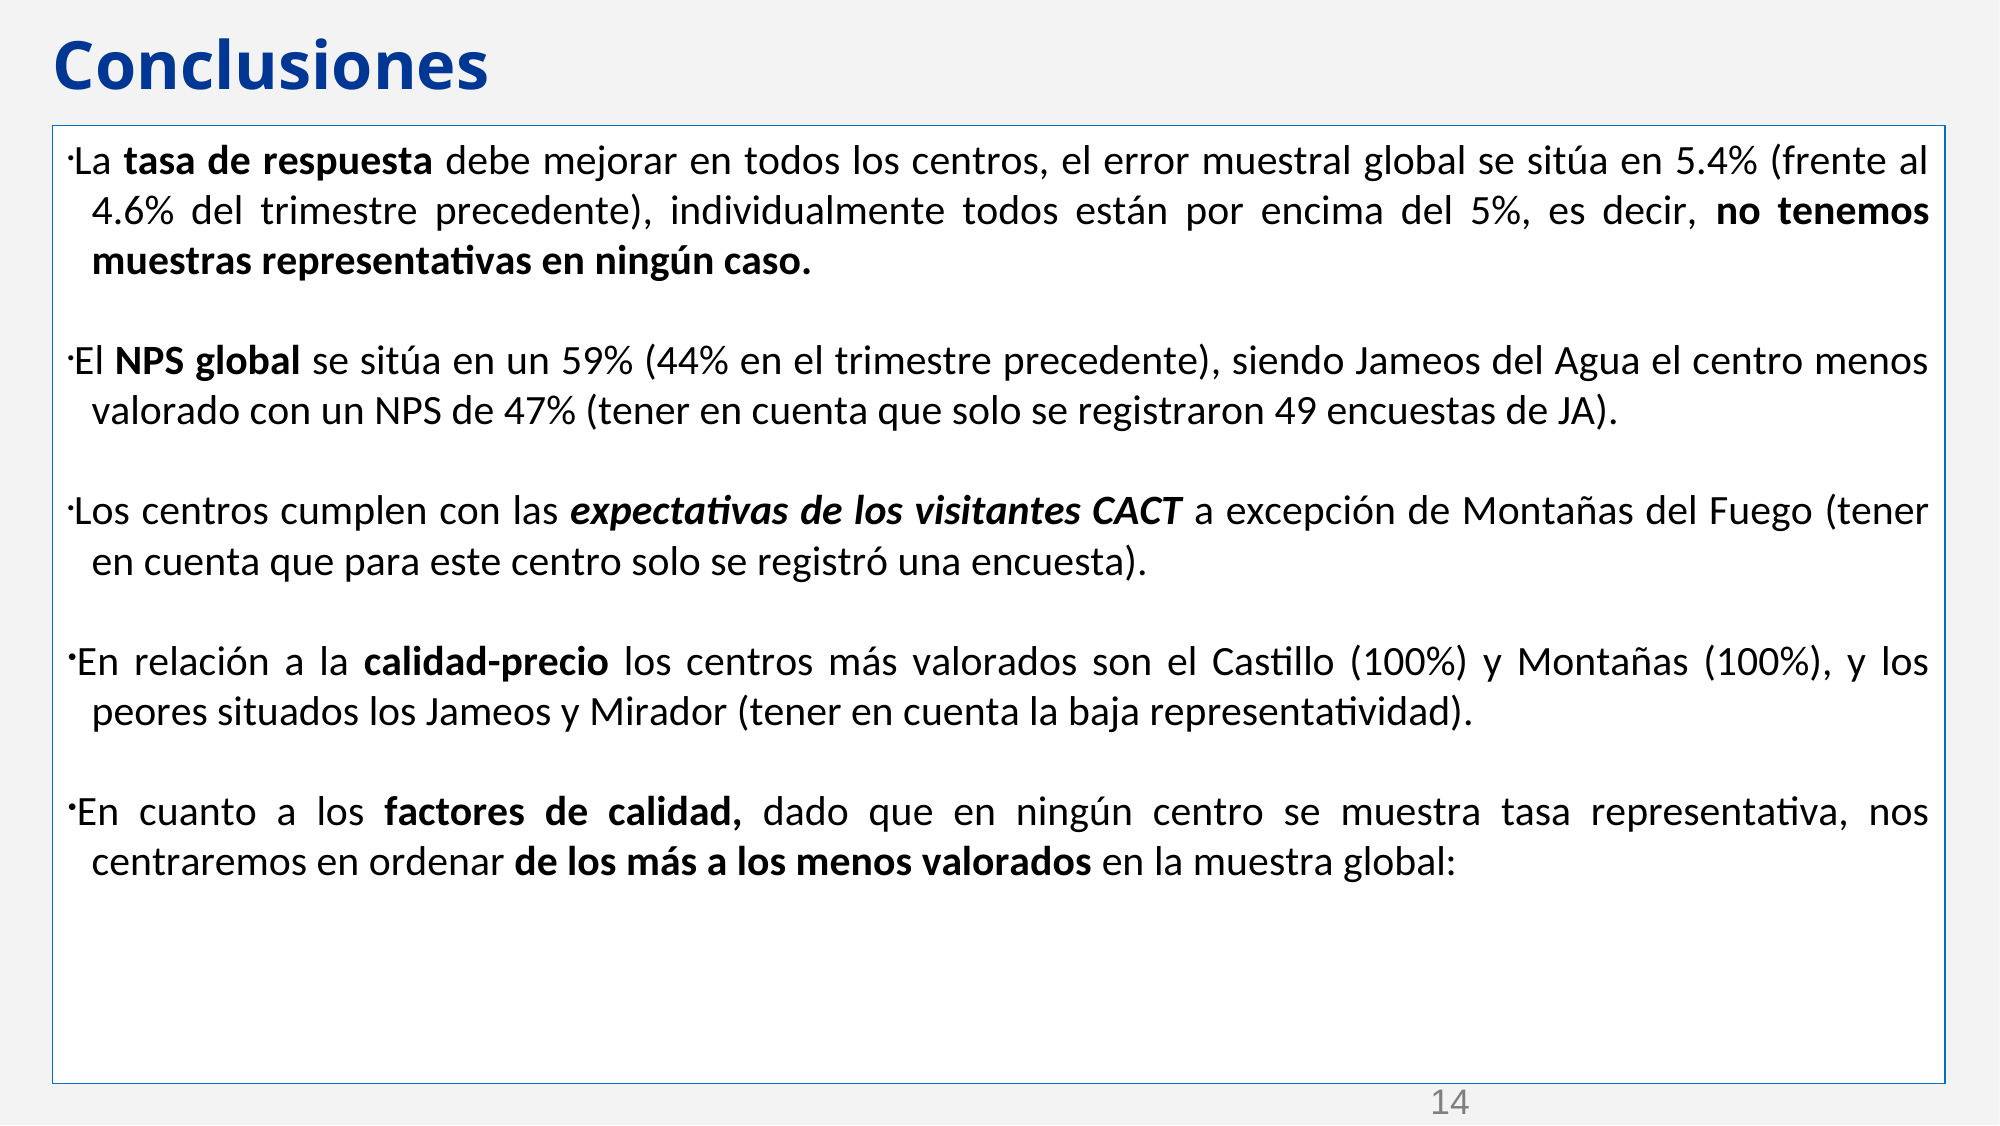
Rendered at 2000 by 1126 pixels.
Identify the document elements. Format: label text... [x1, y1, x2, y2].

text_box <número> [1412, 1069, 1880, 1126]
text_box Conclusiones [52, 0, 1945, 125]
text_box La tasa de respuesta debe mejorar en todos los centros, el error muestral global se sitúa en 5.4% (frente al 4.6% del trimestre precedente), individualmente todos están por encima del 5%, es decir, no tenemos muestras representativas en ningún caso. El NPS global se sitúa en un 59% (44% en el trimestre precedente), siendo Jameos del Agua el centro menos valorado con un NPS de 47% (tener en cuenta que solo se registraron 49 encuestas de JA). Los centros cumplen con las expectativas de los visitantes CACT a excepción de Montañas del Fuego (tener en cuenta que para este centro solo se registró una encuesta). En relación a la calidad-precio los centros más valorados son el Castillo (100%) y Montañas (100%), y los peores situados los Jameos y Mirador (tener en cuenta la baja representatividad). En cuanto a los factores de calidad, dado que en ningún centro se muestra tasa representativa, nos centraremos en ordenar de los más a los menos valorados en la muestra global: [52, 125, 1945, 1084]
